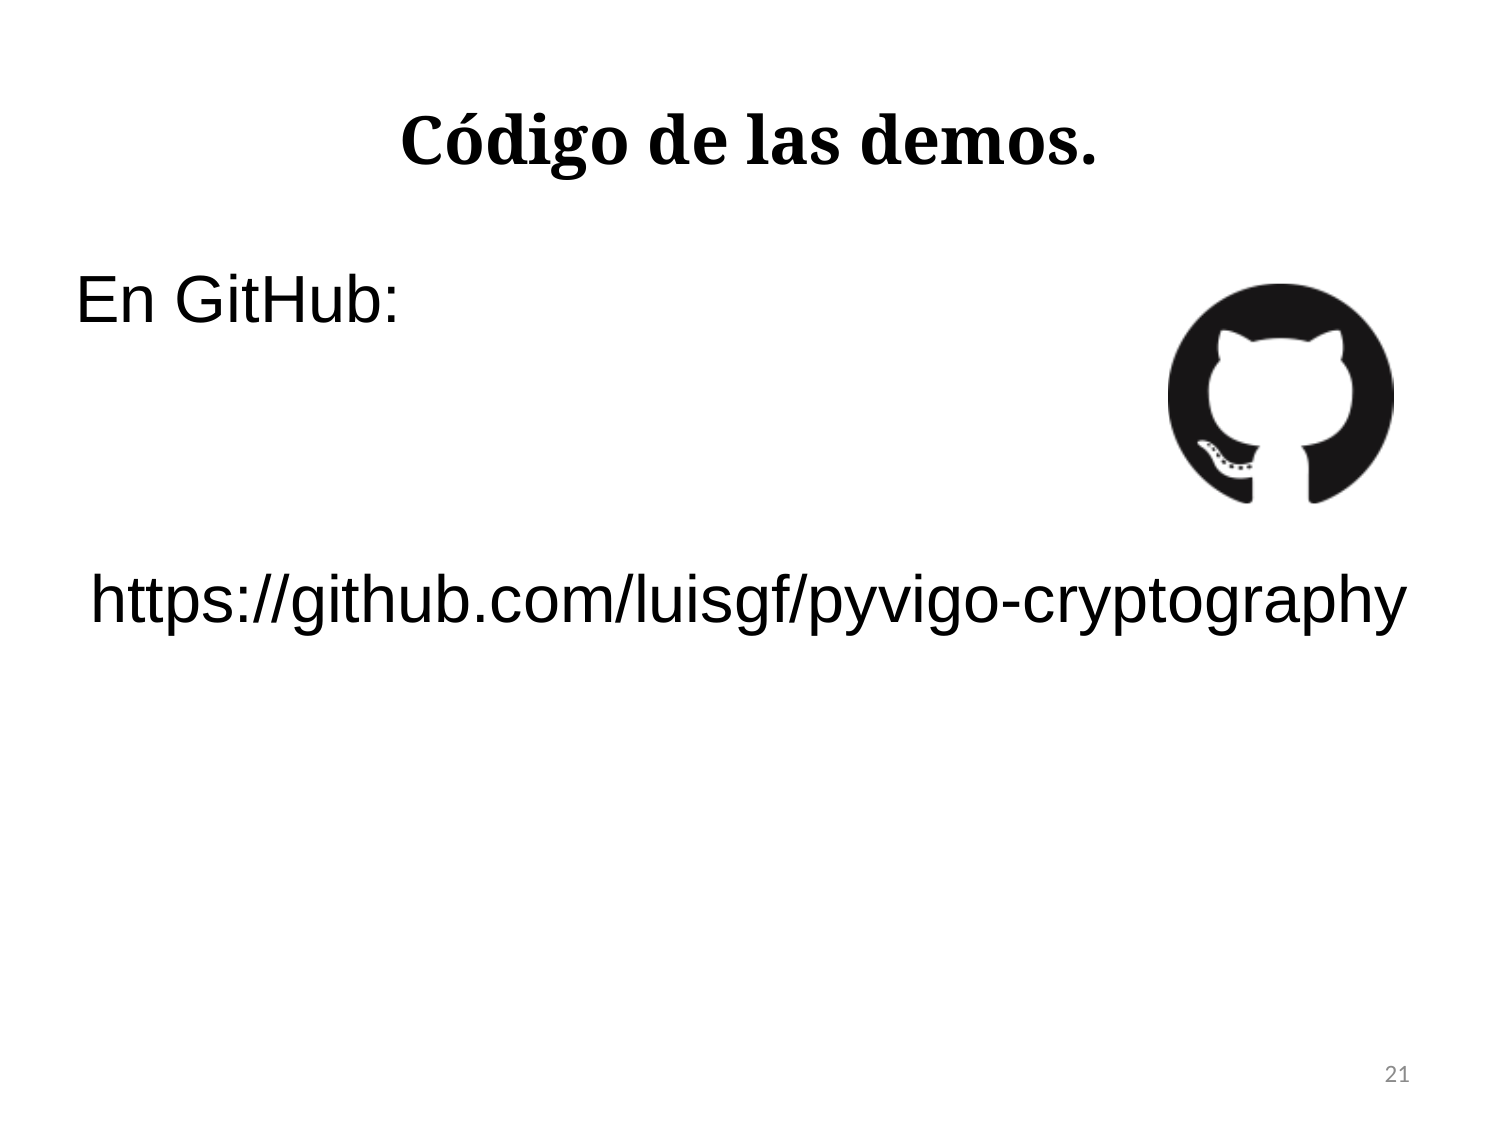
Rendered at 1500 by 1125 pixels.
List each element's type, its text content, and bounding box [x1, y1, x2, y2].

subtitle En GitHub: https://github.com/luisgf/pyvigo-cryptography [75, 262, 1425, 1005]
picture [1168, 282, 1394, 508]
title Código de las demos. [75, 45, 1425, 233]
